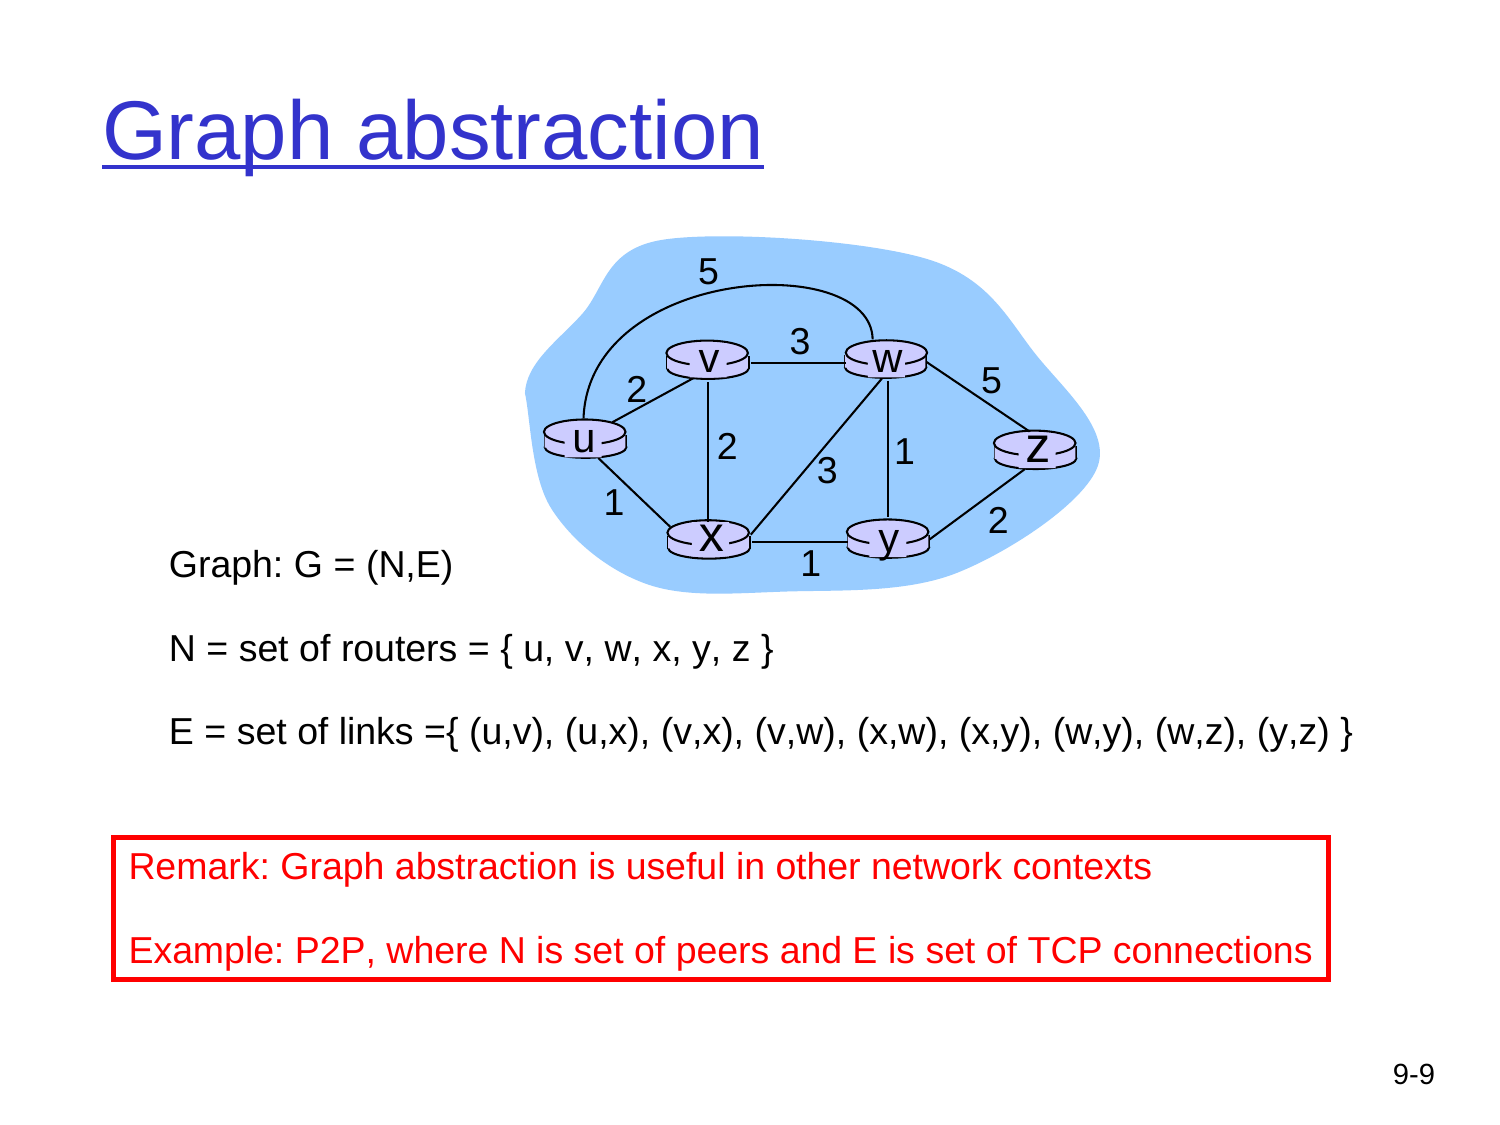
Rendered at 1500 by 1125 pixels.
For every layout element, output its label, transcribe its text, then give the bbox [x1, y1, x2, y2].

text_box 5 [683, 242, 734, 301]
text_box z [1010, 410, 1066, 482]
text_box [753, 390, 887, 535]
text_box Remark: Graph abstraction is useful in other network contexts Example: P2P, where N is set of peers and E is set of TCP connections [113, 837, 1329, 980]
text_box [524, 236, 1100, 535]
text_box y [863, 507, 915, 535]
text_box [1002, 410, 1010, 416]
text_box x [684, 498, 739, 535]
text_box u [557, 407, 611, 469]
text_box 1 [879, 422, 930, 481]
text_box 2 [973, 491, 1024, 535]
text_box [586, 287, 870, 535]
text_box w [857, 327, 918, 390]
text_box Graph: G = (N,E) N = set of routers = { u, v, w, x, y, z } E = set of links ={ (u,v), (u,x), (v,x), (v,w), (x,w), (x,y), (w,y), (w,z), (y,z) } [154, 535, 1370, 761]
text_box 3 [802, 442, 853, 500]
text_box 5 [966, 351, 1017, 410]
text_box 1 [588, 473, 640, 531]
text_box 2 [702, 417, 753, 476]
title Graph abstraction [87, 37, 1363, 225]
text_box v [683, 327, 735, 390]
text_box 3 [774, 312, 826, 370]
text_box [939, 510, 973, 535]
text_box 2 [611, 360, 662, 419]
